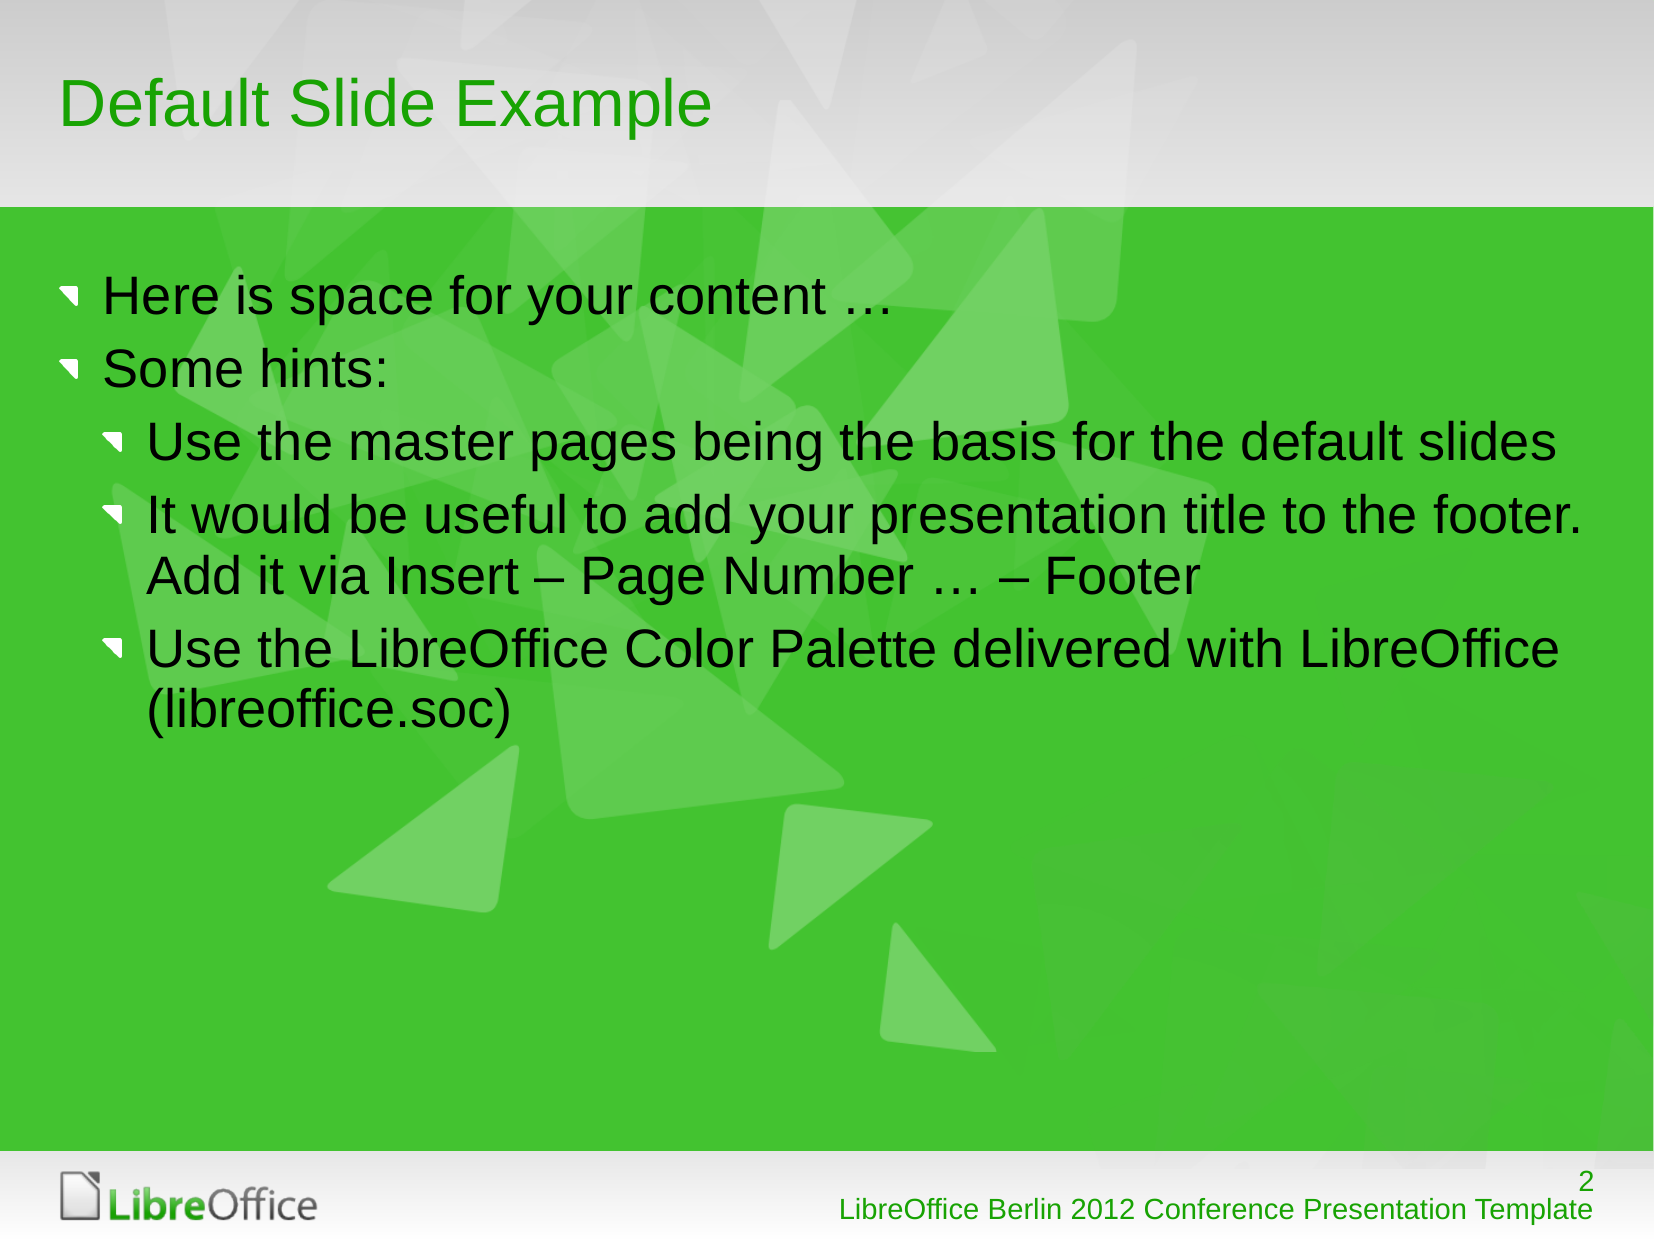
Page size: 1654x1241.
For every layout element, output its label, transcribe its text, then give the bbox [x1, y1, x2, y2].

list Here is space for your content … Some hints: Use the master pages being the basis for the default slides It would be useful to add your presentation title to the footer. Add it via Insert – Page Number … – Footer Use the LibreOffice Color Palette delivered with LibreOffice (libreoffice.soc) [59, 265, 1595, 740]
picture [41, 1152, 337, 1240]
picture [0, 0, 1654, 1169]
title Default Slide Example [59, 29, 1595, 178]
